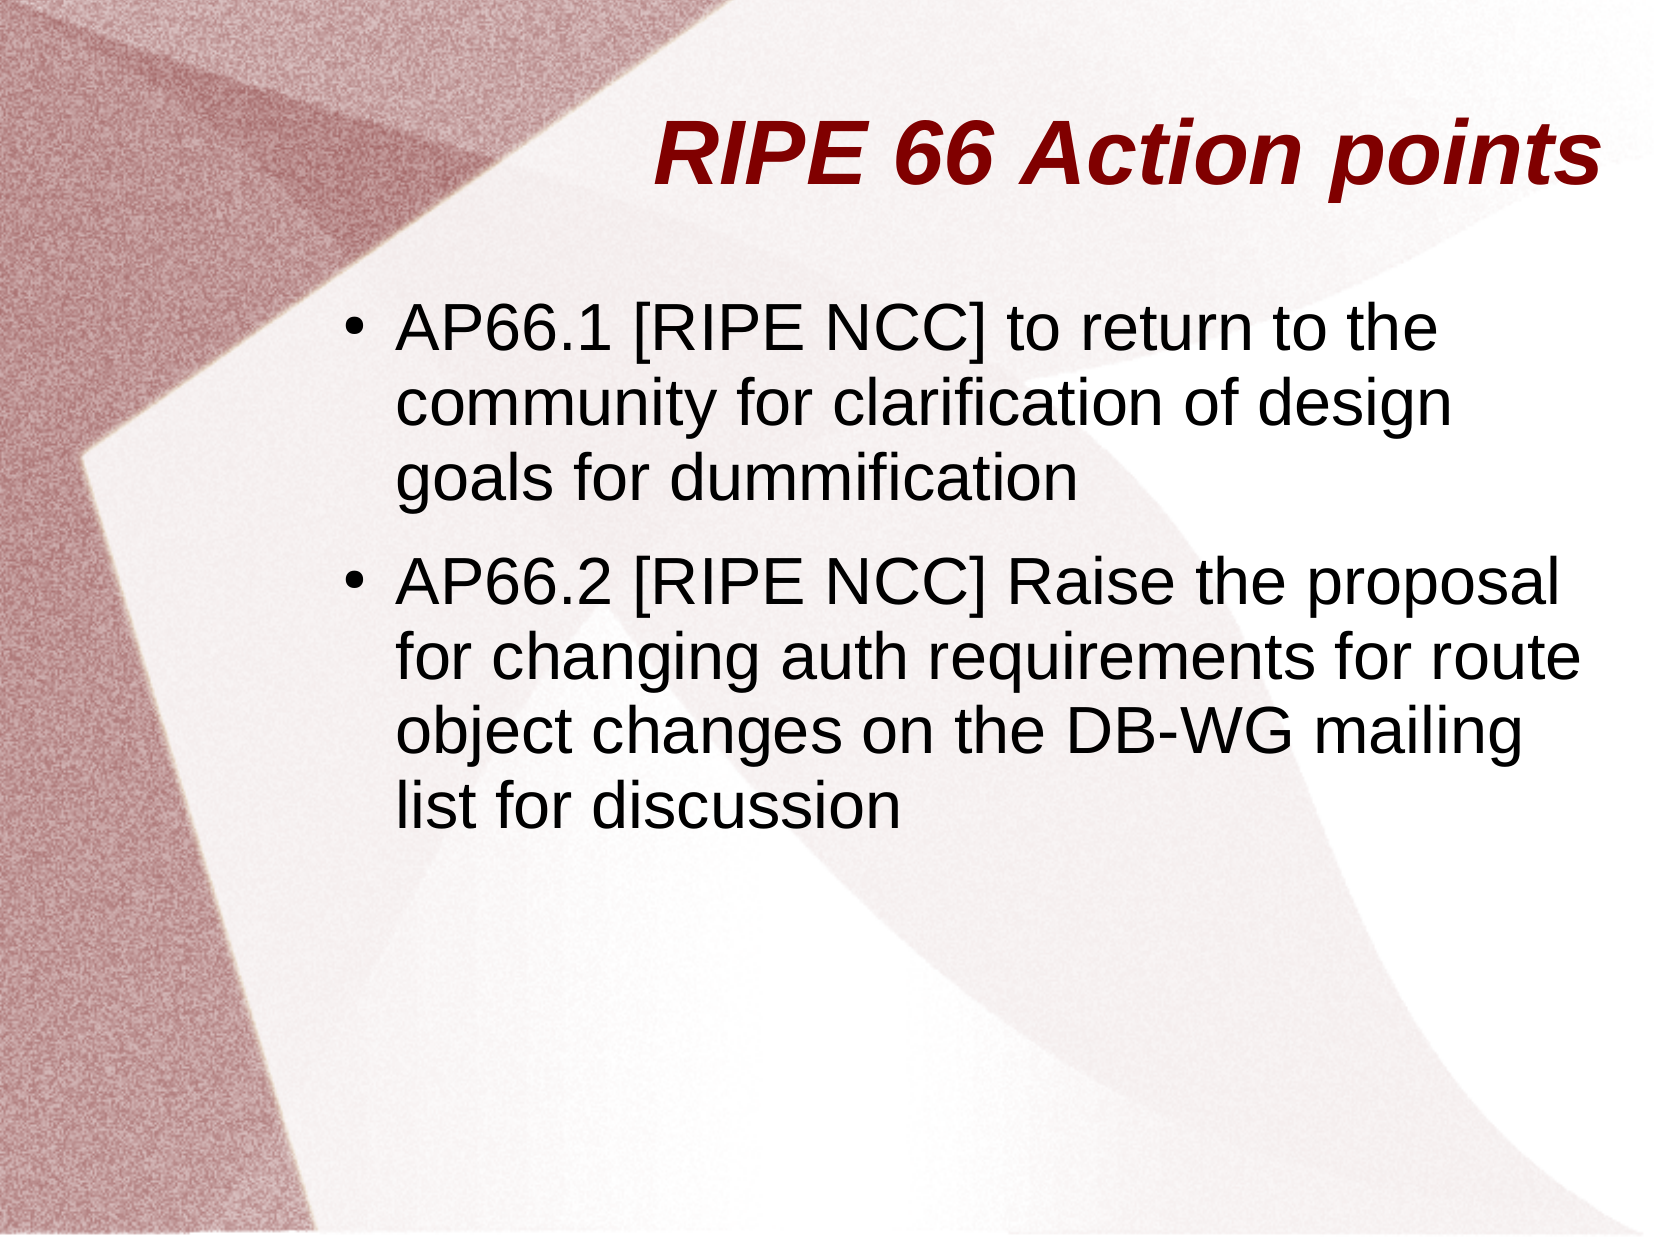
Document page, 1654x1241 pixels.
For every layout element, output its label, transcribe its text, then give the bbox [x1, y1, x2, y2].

picture [0, 0, 1654, 1241]
title RIPE 66 Action points [596, 56, 1607, 250]
list AP66.1 [RIPE NCC] to return to the community for clarification of design goals for dummification AP66.2 [RIPE NCC] Raise the proposal for changing auth requirements for route object changes on the DB-WG mailing list for discussion [324, 290, 1601, 901]
